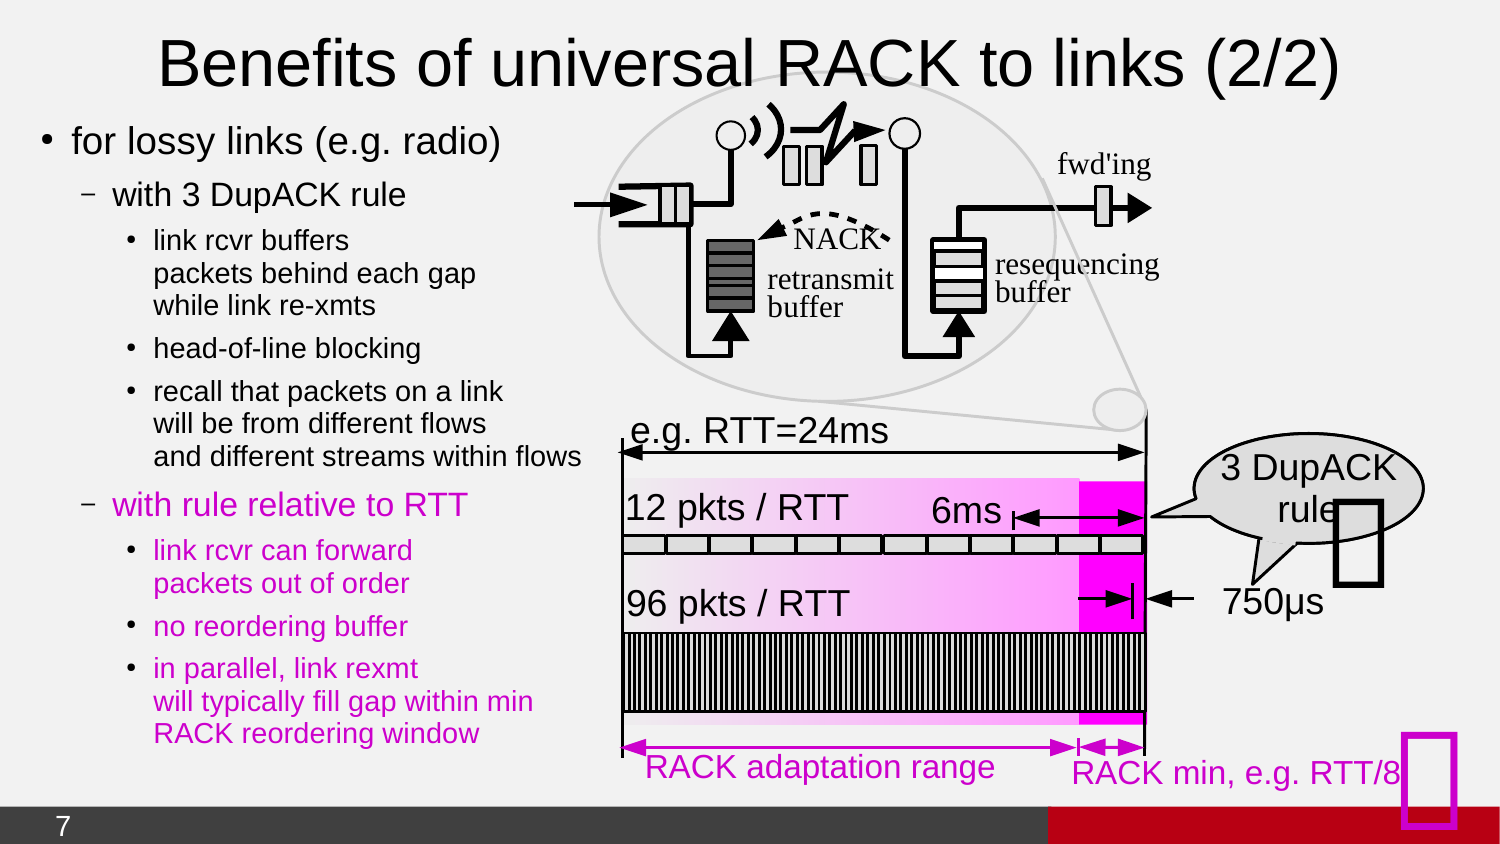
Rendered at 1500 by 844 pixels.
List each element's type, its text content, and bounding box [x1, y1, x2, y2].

text_box [1079, 633, 1146, 712]
text_box e.g. RTT=24ms [615, 402, 913, 460]
list for lossy links (e.g. radio) with 3 DupACK rule link rcvr buffers packets behind each gap while link re-xmts head-of-line blocking recall that packets on a link will be from different flows and different streams within flows with rule relative to RTT link rcvr can forward packets out of order no reordering buffer in parallel, link rexmt will typically fill gap within min RACK reordering window [30, 119, 1265, 758]
text_box resequencing buffer [1075, 245, 1176, 316]
text_box e.g. RTT=24ms [852, 402, 913, 408]
text_box [660, 185, 691, 224]
text_box retransmit buffer [752, 260, 910, 331]
text_box [1093, 389, 1147, 431]
text_box [783, 146, 800, 185]
text_box 3 DupACK rule [1265, 433, 1384, 544]
text_box [932, 240, 985, 308]
text_box RACK adaptation range [630, 758, 1058, 793]
text_box  [1306, 447, 1416, 601]
text_box [806, 146, 822, 185]
text_box [1095, 186, 1112, 226]
text_box 750μs [1265, 572, 1368, 630]
text_box 3 DupACK rule [1416, 469, 1424, 508]
text_box 3 DupACK rule [1265, 542, 1295, 573]
text_box NACK [778, 214, 897, 265]
text_box [860, 145, 877, 185]
text_box RACK min, e.g. RTT/8 [1056, 747, 1373, 804]
title Benefits of universal RACK to links (2/2) [75, 11, 1425, 116]
text_box  [1373, 676, 1500, 844]
text_box [707, 240, 754, 311]
text_box resequencing buffer [980, 245, 1102, 316]
text_box fwd'ing [1042, 139, 1197, 189]
